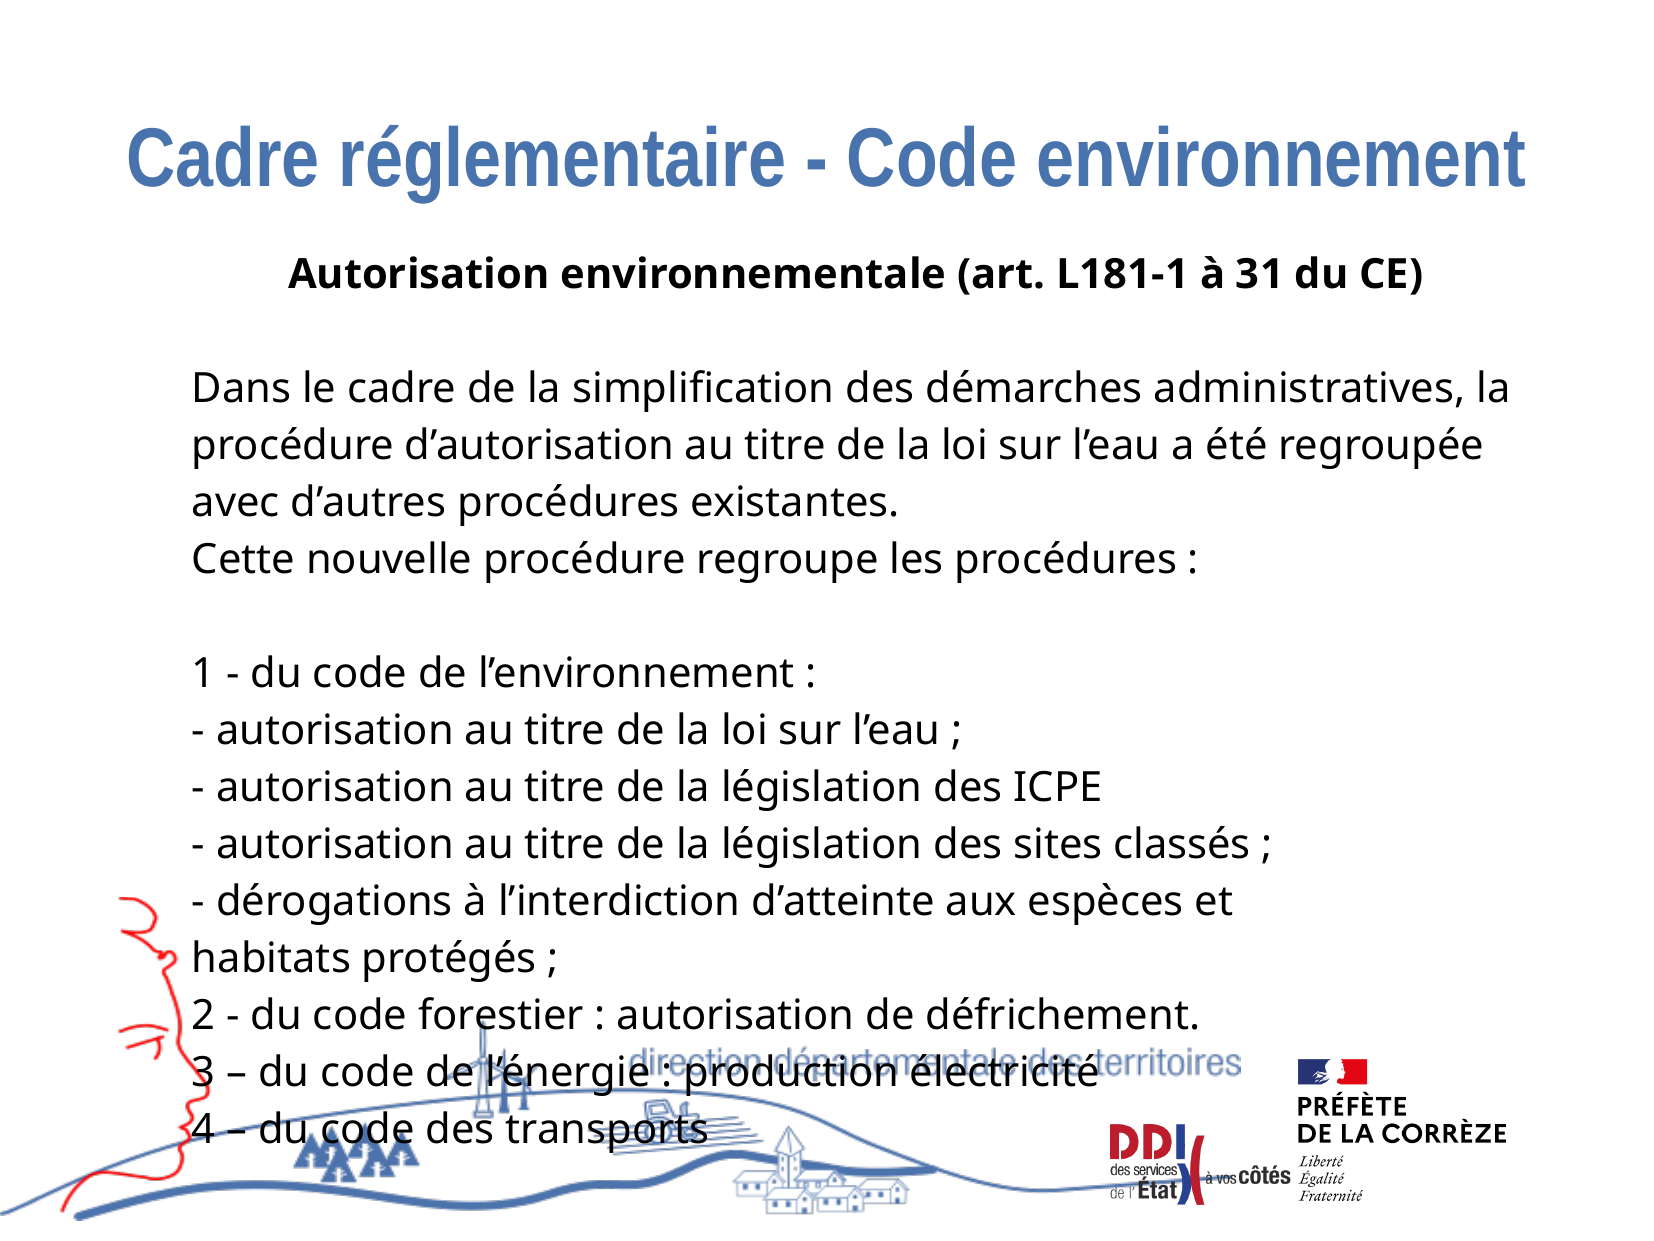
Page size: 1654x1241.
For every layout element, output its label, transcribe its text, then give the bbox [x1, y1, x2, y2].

picture [1298, 1059, 1506, 1201]
text_box Autorisation environnementale (art. L181-1 à 31 du CE) Dans le cadre de la simplification des démarches administratives, la procédure d’autorisation au titre de la loi sur l’eau a été regroupée avec d’autres procédures existantes. Cette nouvelle procédure regroupe les procédures : 1 - du code de l’environnement : - autorisation au titre de la loi sur l’eau ; - autorisation au titre de la législation des ICPE - autorisation au titre de la législation des sites classés ; - dérogations à l’interdiction d’atteinte aux espèces et habitats protégés ; 2 - du code forestier : autorisation de défrichement. 3 – du code de l’énergie : production électricité 4 – du code des transports [177, 236, 1536, 995]
picture [0, 897, 1291, 1221]
title Cadre réglementaire - Code environnement [82, 49, 1571, 257]
